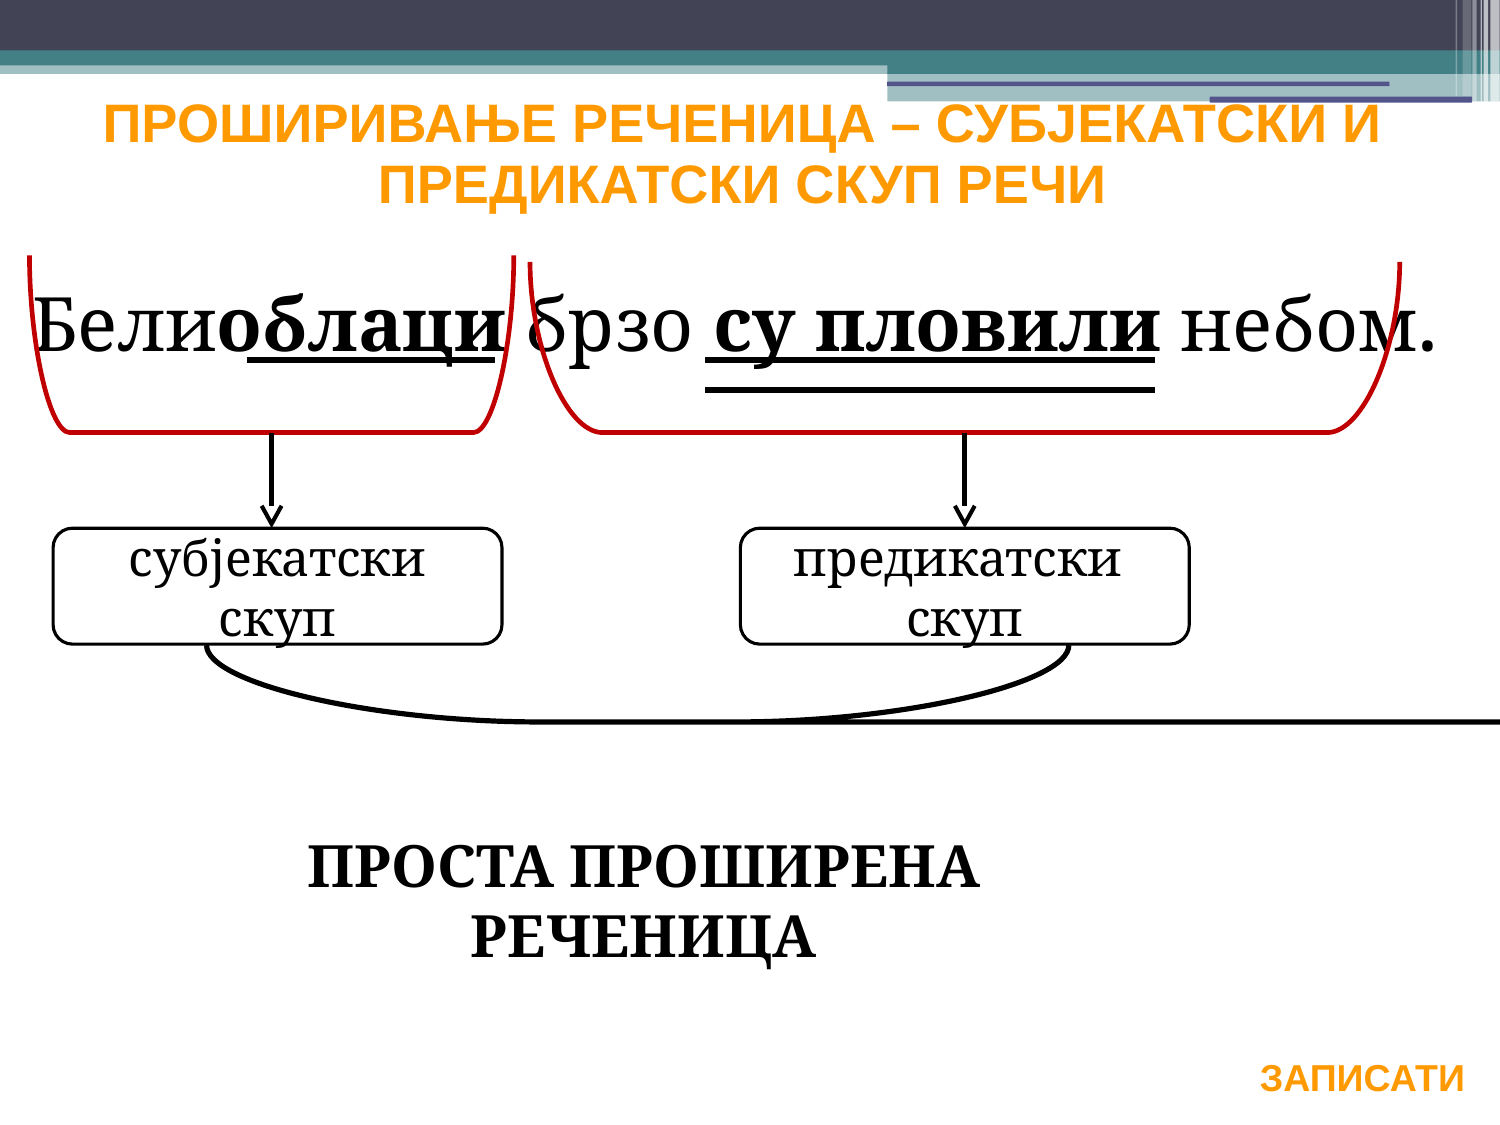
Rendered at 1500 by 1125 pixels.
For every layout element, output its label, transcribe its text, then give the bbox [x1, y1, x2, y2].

text_box ПРОШИРИВАЊЕ РЕЧЕНИЦА – СУБЈЕКАТСКИ И ПРЕДИКАТСКИ СКУП РЕЧИ [0, 86, 1486, 225]
text_box ЗАПИСАТИ [1244, 1050, 1500, 1109]
text_box субјекатски скуп [53, 528, 502, 645]
text_box предикатски скуп [740, 528, 1190, 645]
text_box ПРОСТА ПРОШИРЕНА РЕЧЕНИЦА [218, 834, 1069, 965]
list Белиоблаци брзо су пловили небом. [0, 160, 1500, 1079]
